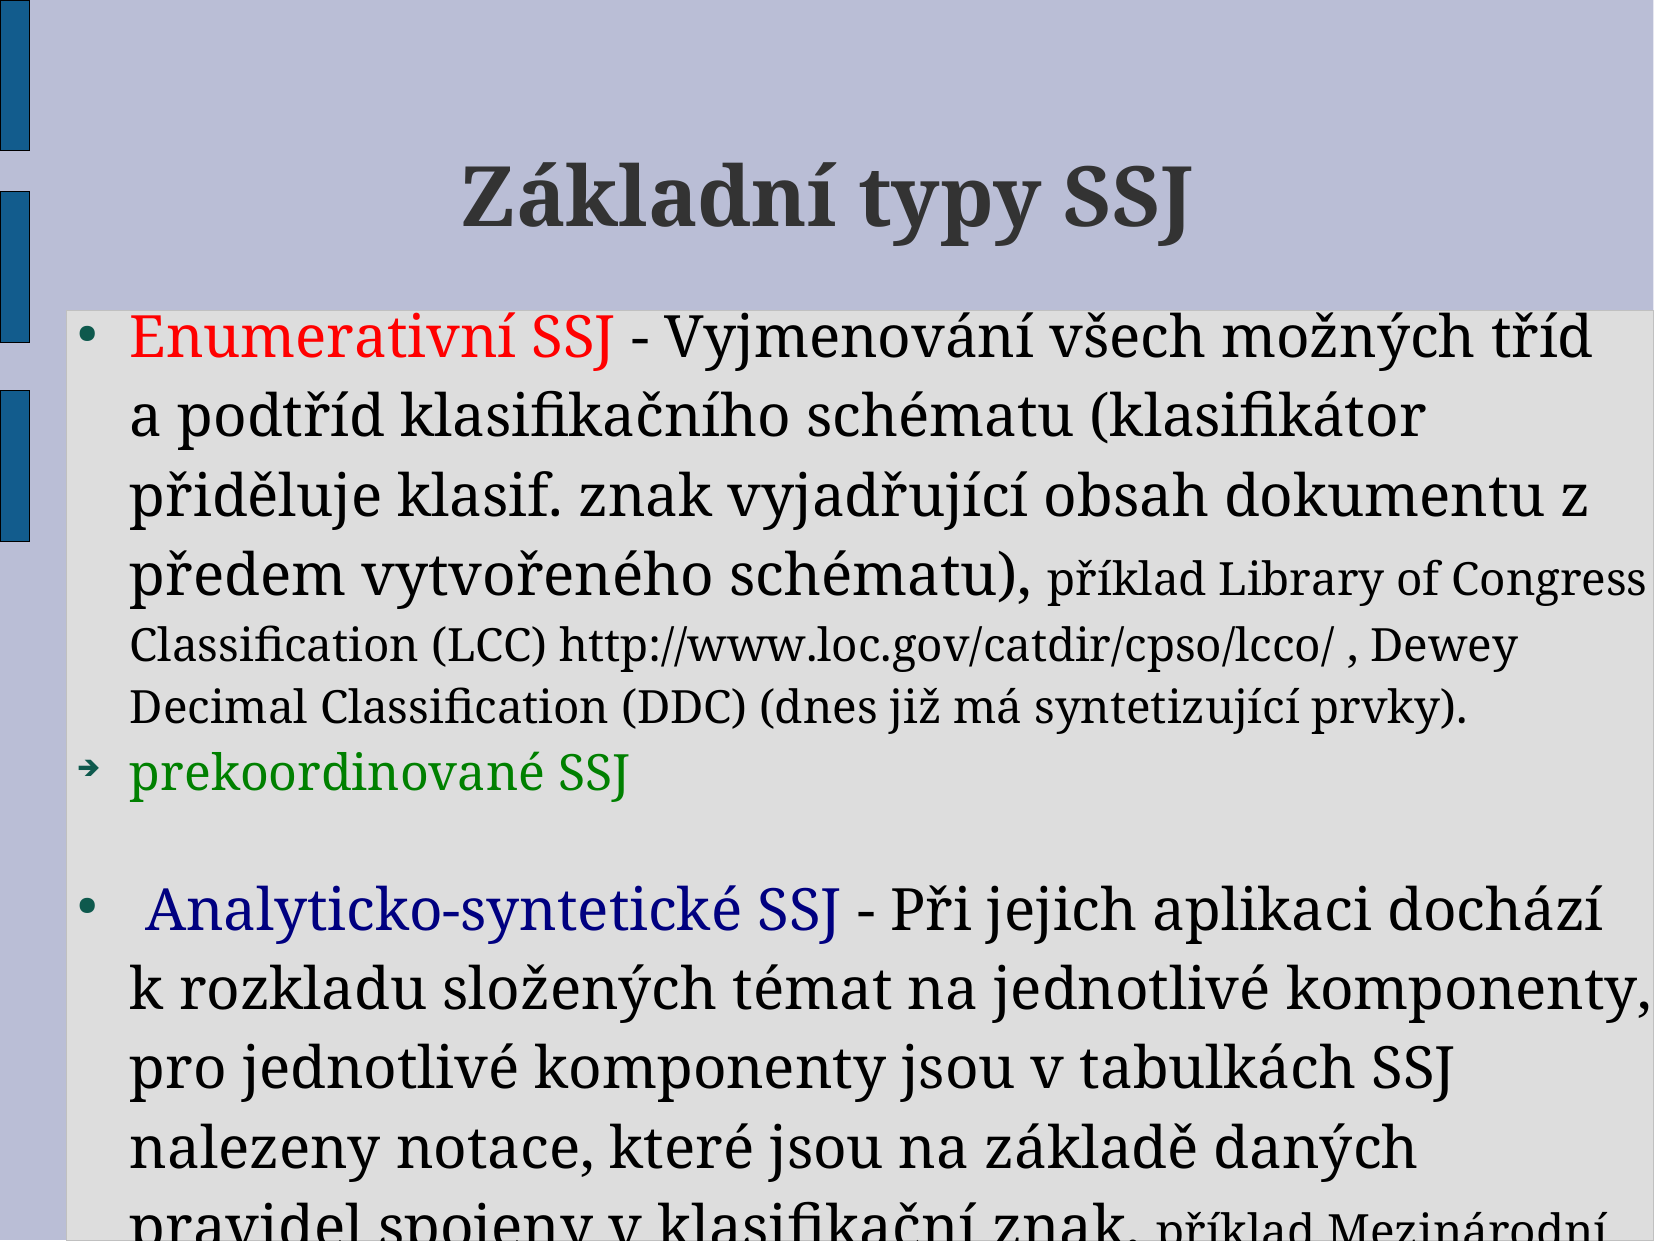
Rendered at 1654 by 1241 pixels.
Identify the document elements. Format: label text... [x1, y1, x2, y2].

list Enumerativní SSJ - Vyjmenování všech možných tříd a podtříd klasifikačního schématu (klasifikátor přiděluje klasif. znak vyjadřující obsah dokumentu z předem vytvořeného schématu), příklad Library of Congress Classification (LCC) http://www.loc.gov/catdir/cpso/lcco/ , Dewey Decimal Classification (DDC) (dnes již má syntetizující prvky). prekoordinované SSJ Analyticko-syntetické SSJ - Při jejich aplikaci dochází k rozkladu složených témat na jednotlivé komponenty, pro jednotlivé komponenty jsou v tabulkách SSJ nalezeny notace, které jsou na základě daných pravidel spojeny v klasifikační znak, příklad Mezinárodní desetinné třídění (MDT). míra prekoordinovanosti je stále významná, při indexaci lze uplatnit princip postkoordinace [59, 295, 1654, 1241]
title Základní typy SSJ [121, 98, 1534, 291]
